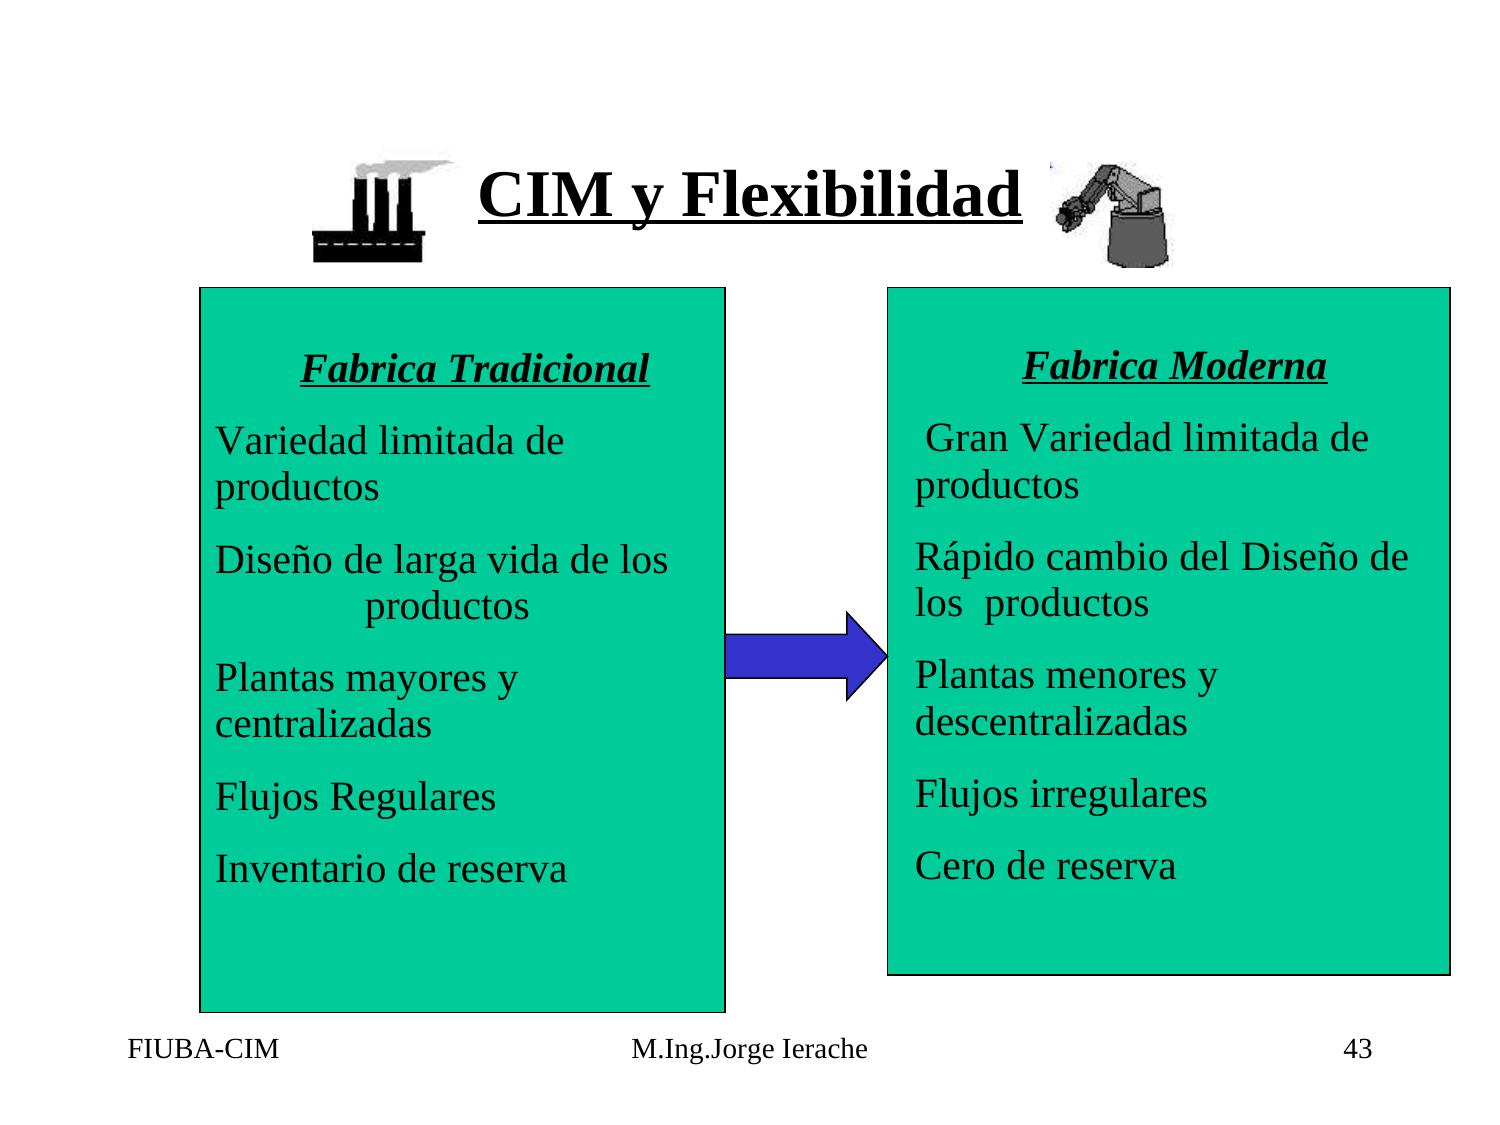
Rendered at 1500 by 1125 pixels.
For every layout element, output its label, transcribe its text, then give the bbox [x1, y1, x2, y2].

picture [1050, 162, 1225, 268]
text_box Fabrica Moderna Gran Variedad limitada de productos Rápido cambio del Diseño de los productos Plantas menores y descentralizadas Flujos irregulares Cero de reserva [899, 262, 1450, 1091]
title CIM y Flexibilidad [112, 99, 1388, 288]
text_box [725, 612, 887, 700]
text_box Fabrica Tradicional Variedad limitada de productos Diseño de larga vida de los productos Plantas mayores y centralizadas Flujos Regulares Inventario de reserva [199, 337, 751, 1094]
picture [312, 137, 465, 272]
